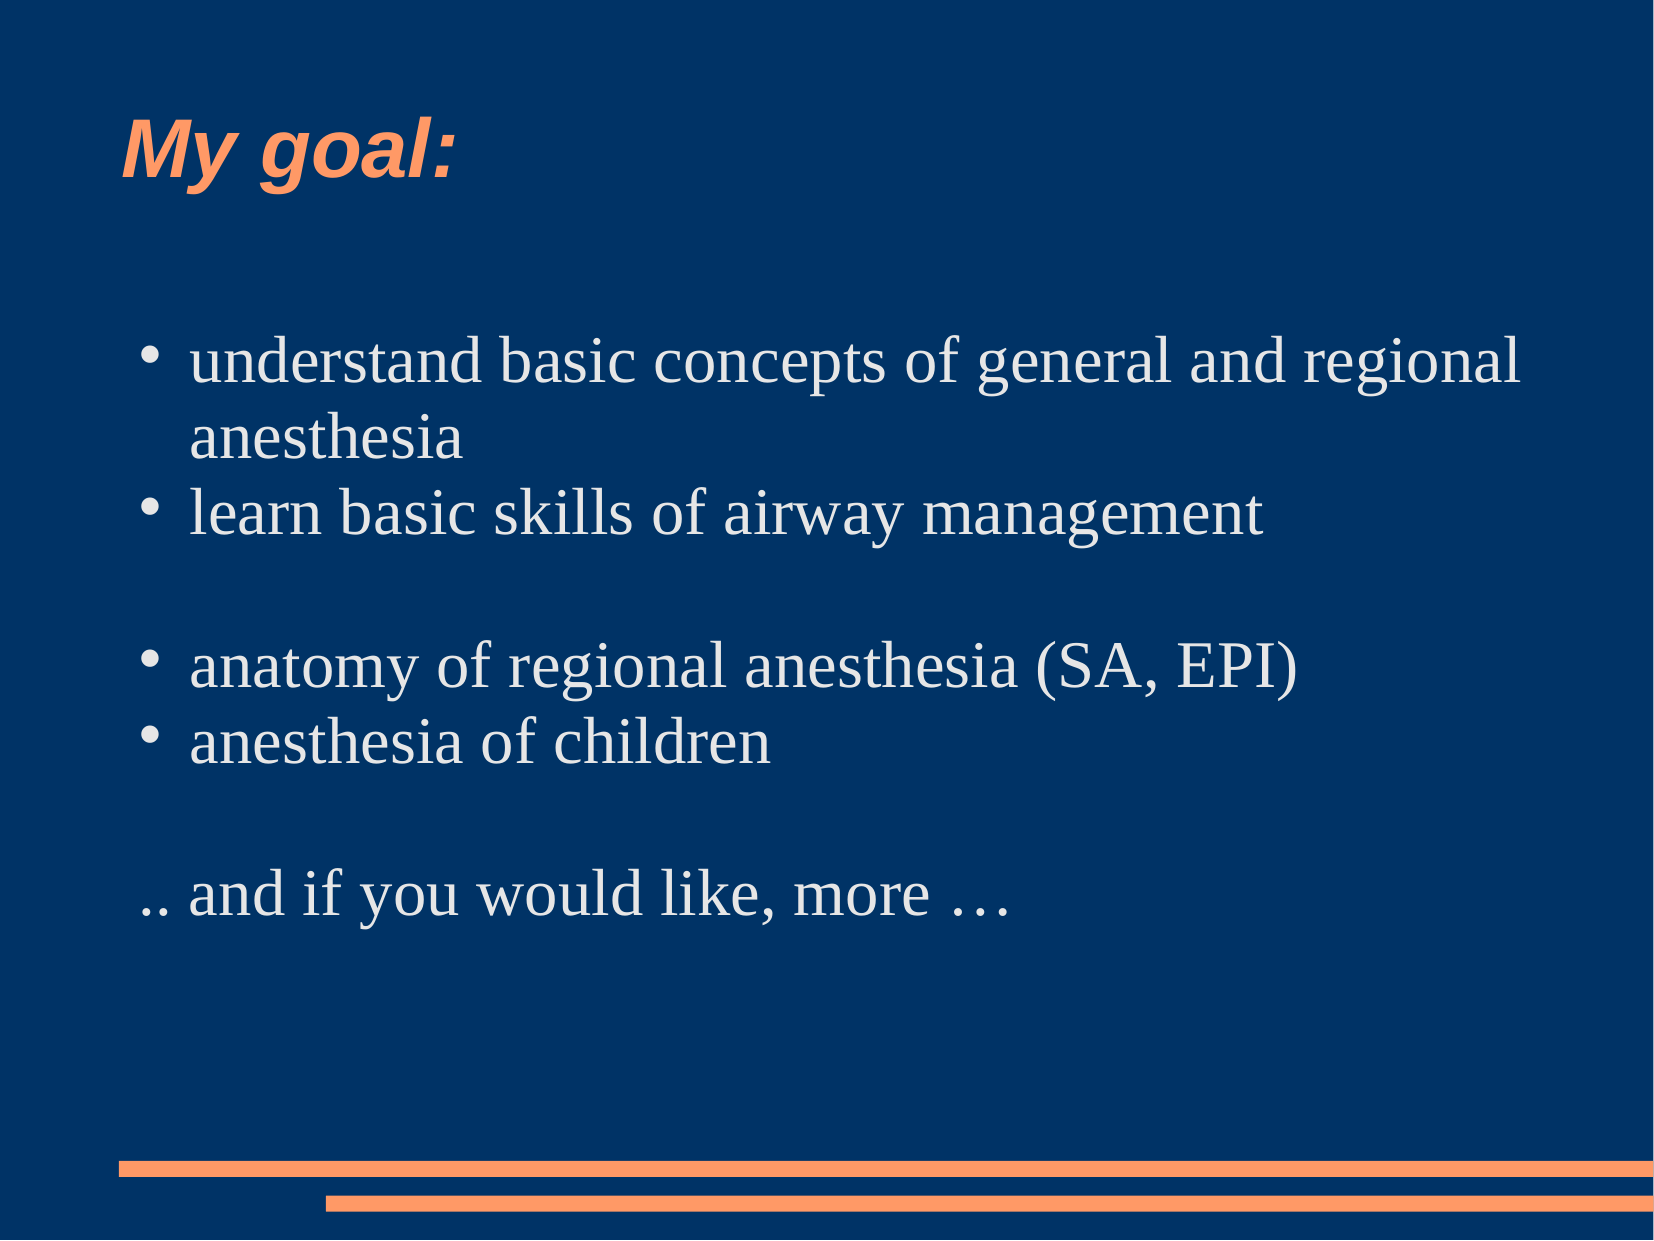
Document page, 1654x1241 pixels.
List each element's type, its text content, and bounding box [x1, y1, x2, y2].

title My goal: [121, 46, 1534, 254]
list understand basic concepts of general and regional anesthesia learn basic skills of airway management anatomy of regional anesthesia (SA, EPI) anesthesia of children .. and if you would like, more … [121, 322, 1561, 1133]
